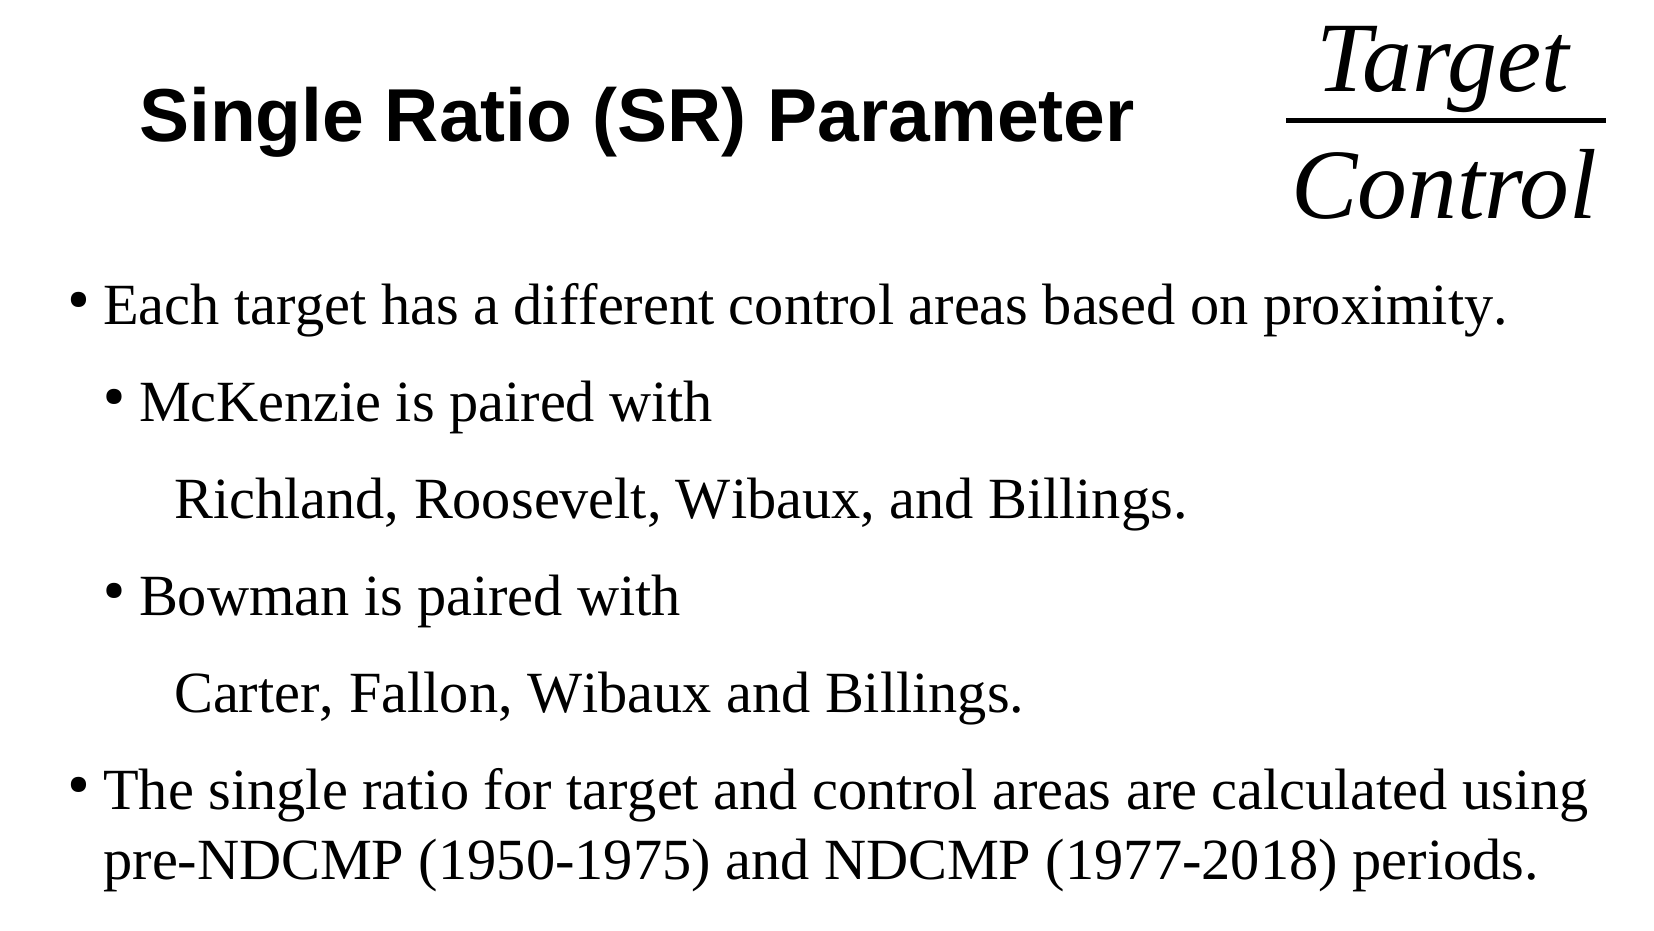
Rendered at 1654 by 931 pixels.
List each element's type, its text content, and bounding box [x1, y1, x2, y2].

title Single Ratio (SR) Parameter [0, 64, 1275, 170]
chart [1275, 3, 1617, 239]
text_box Each target has a different control areas based on proximity. McKenzie is paired with Richland, Roosevelt, Wibaux, and Billings. Bowman is paired with Carter, Fallon, Wibaux and Billings. The single ratio for target and control areas are calculated using pre-NDCMP (1950-1975) and NDCMP (1977-2018) periods. [53, 258, 1623, 899]
